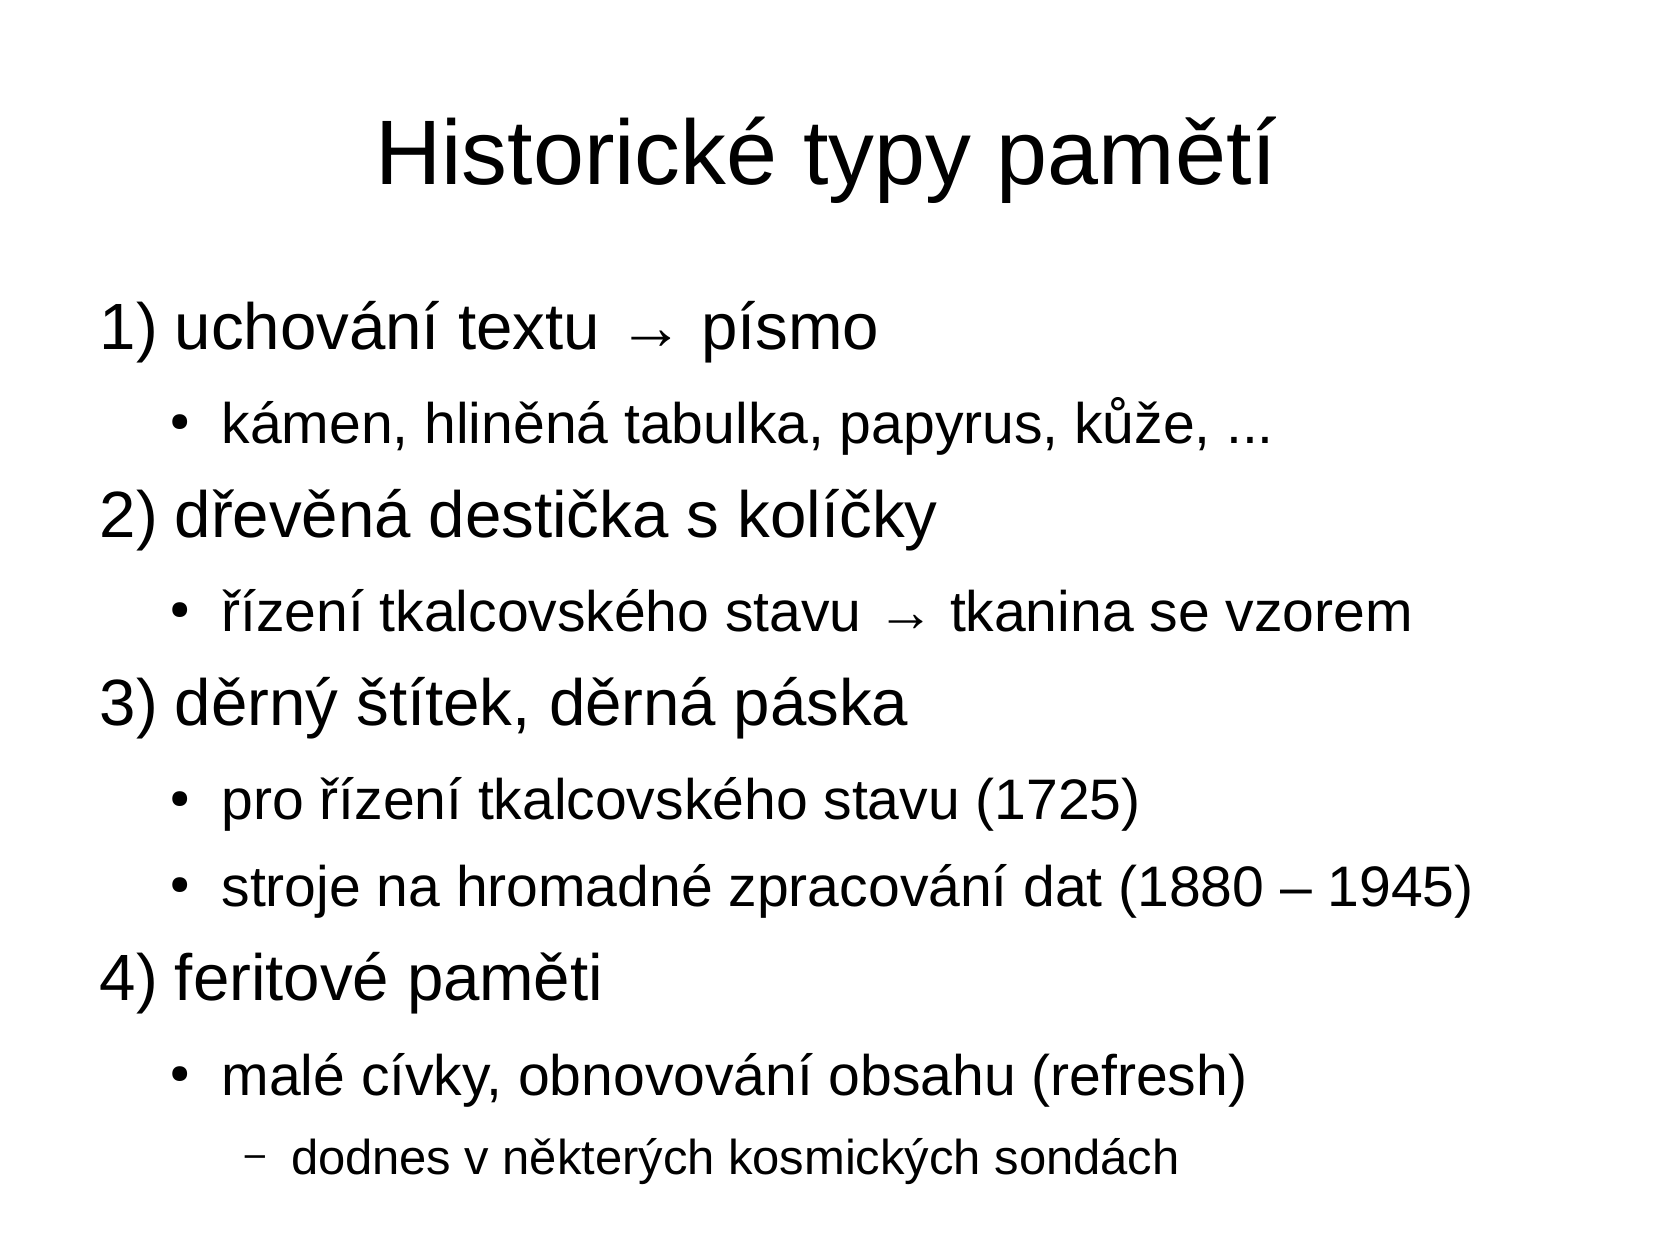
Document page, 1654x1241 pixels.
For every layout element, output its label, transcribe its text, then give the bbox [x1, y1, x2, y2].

title Historické typy pamětí [82, 49, 1571, 257]
list uchování textu → písmo kámen, hliněná tabulka, papyrus, kůže, ... dřevěná destička s kolíčky řízení tkalcovského stavu → tkanina se vzorem děrný štítek, děrná páska pro řízení tkalcovského stavu (1725) stroje na hromadné zpracování dat (1880 – 1945) feritové paměti malé cívky, obnovování obsahu (refresh) dodnes v některých kosmických sondách [82, 290, 1571, 1193]
